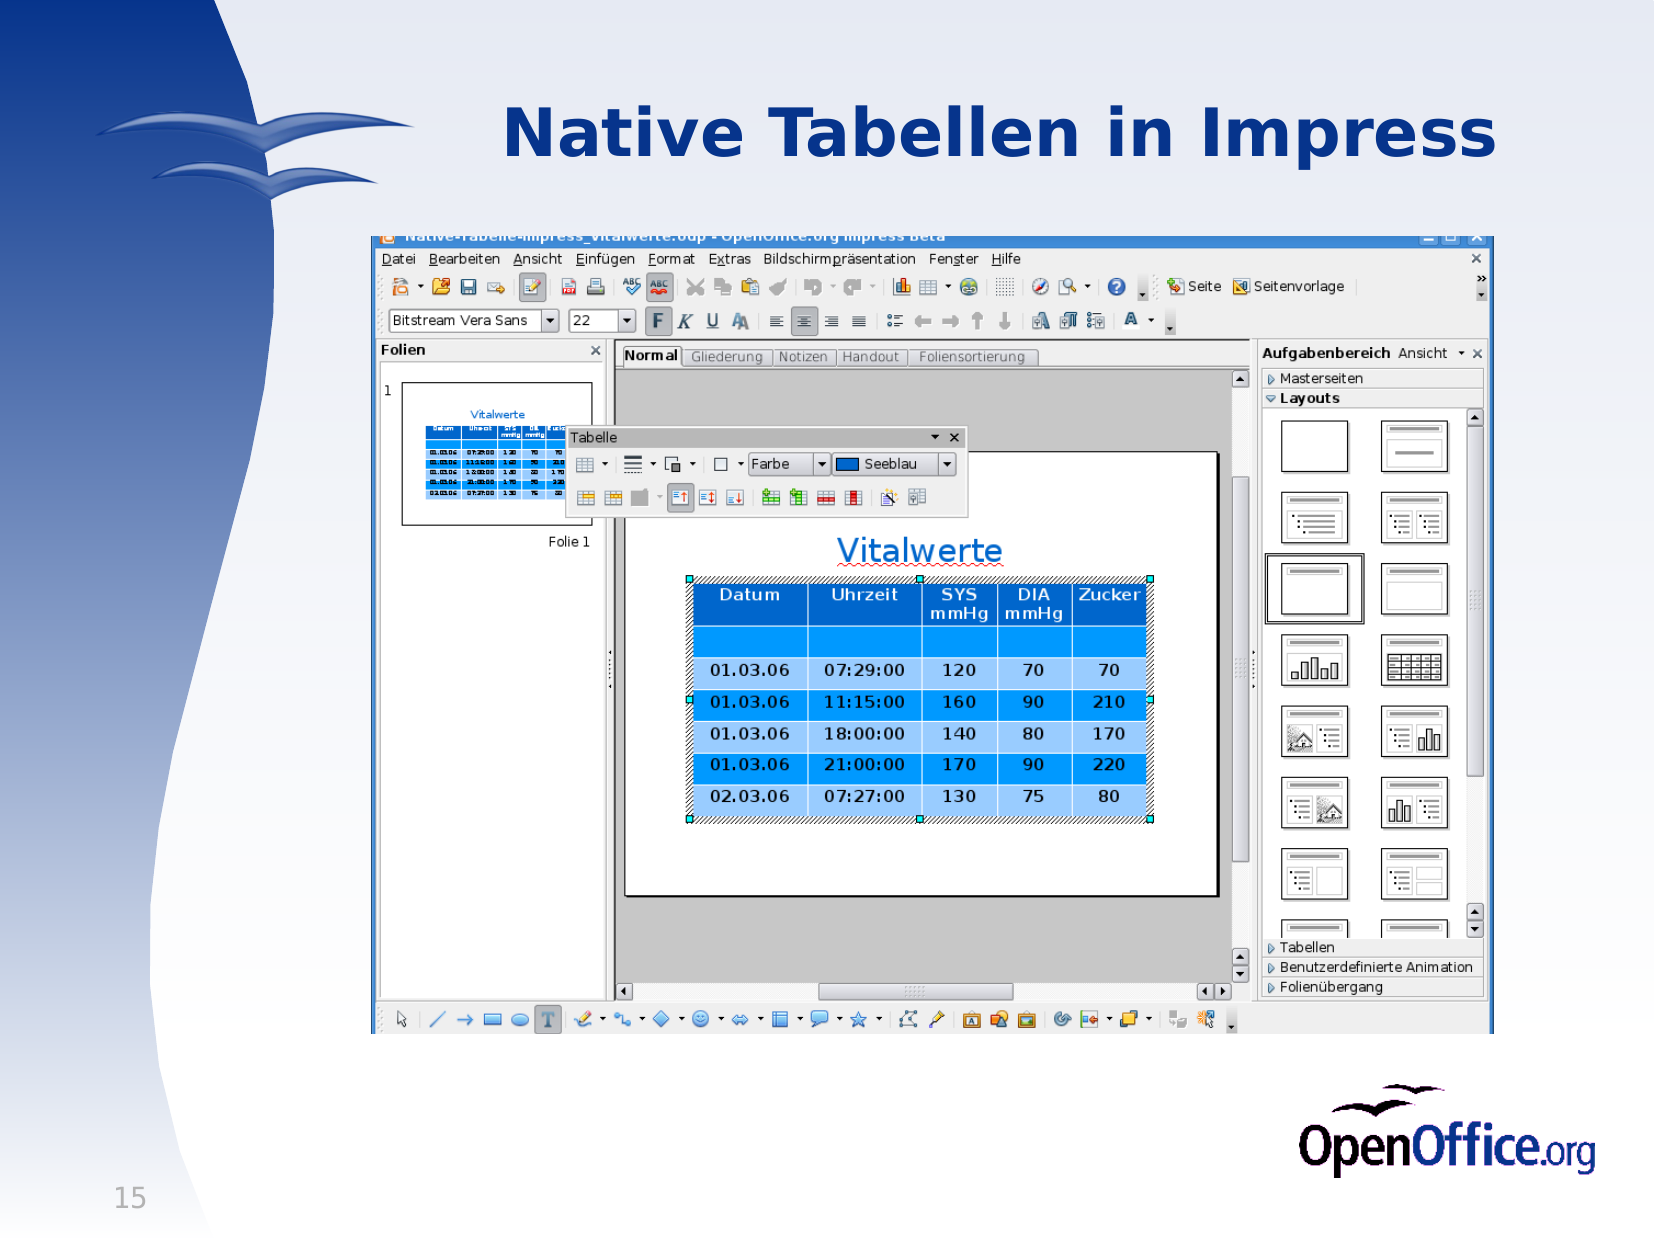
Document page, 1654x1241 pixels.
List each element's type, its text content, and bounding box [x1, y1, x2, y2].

picture [95, 100, 416, 162]
chart [295, 236, 1565, 1034]
title Native Tabellen in Impress [436, 94, 1565, 173]
picture [1299, 1084, 1595, 1178]
picture [152, 161, 379, 201]
